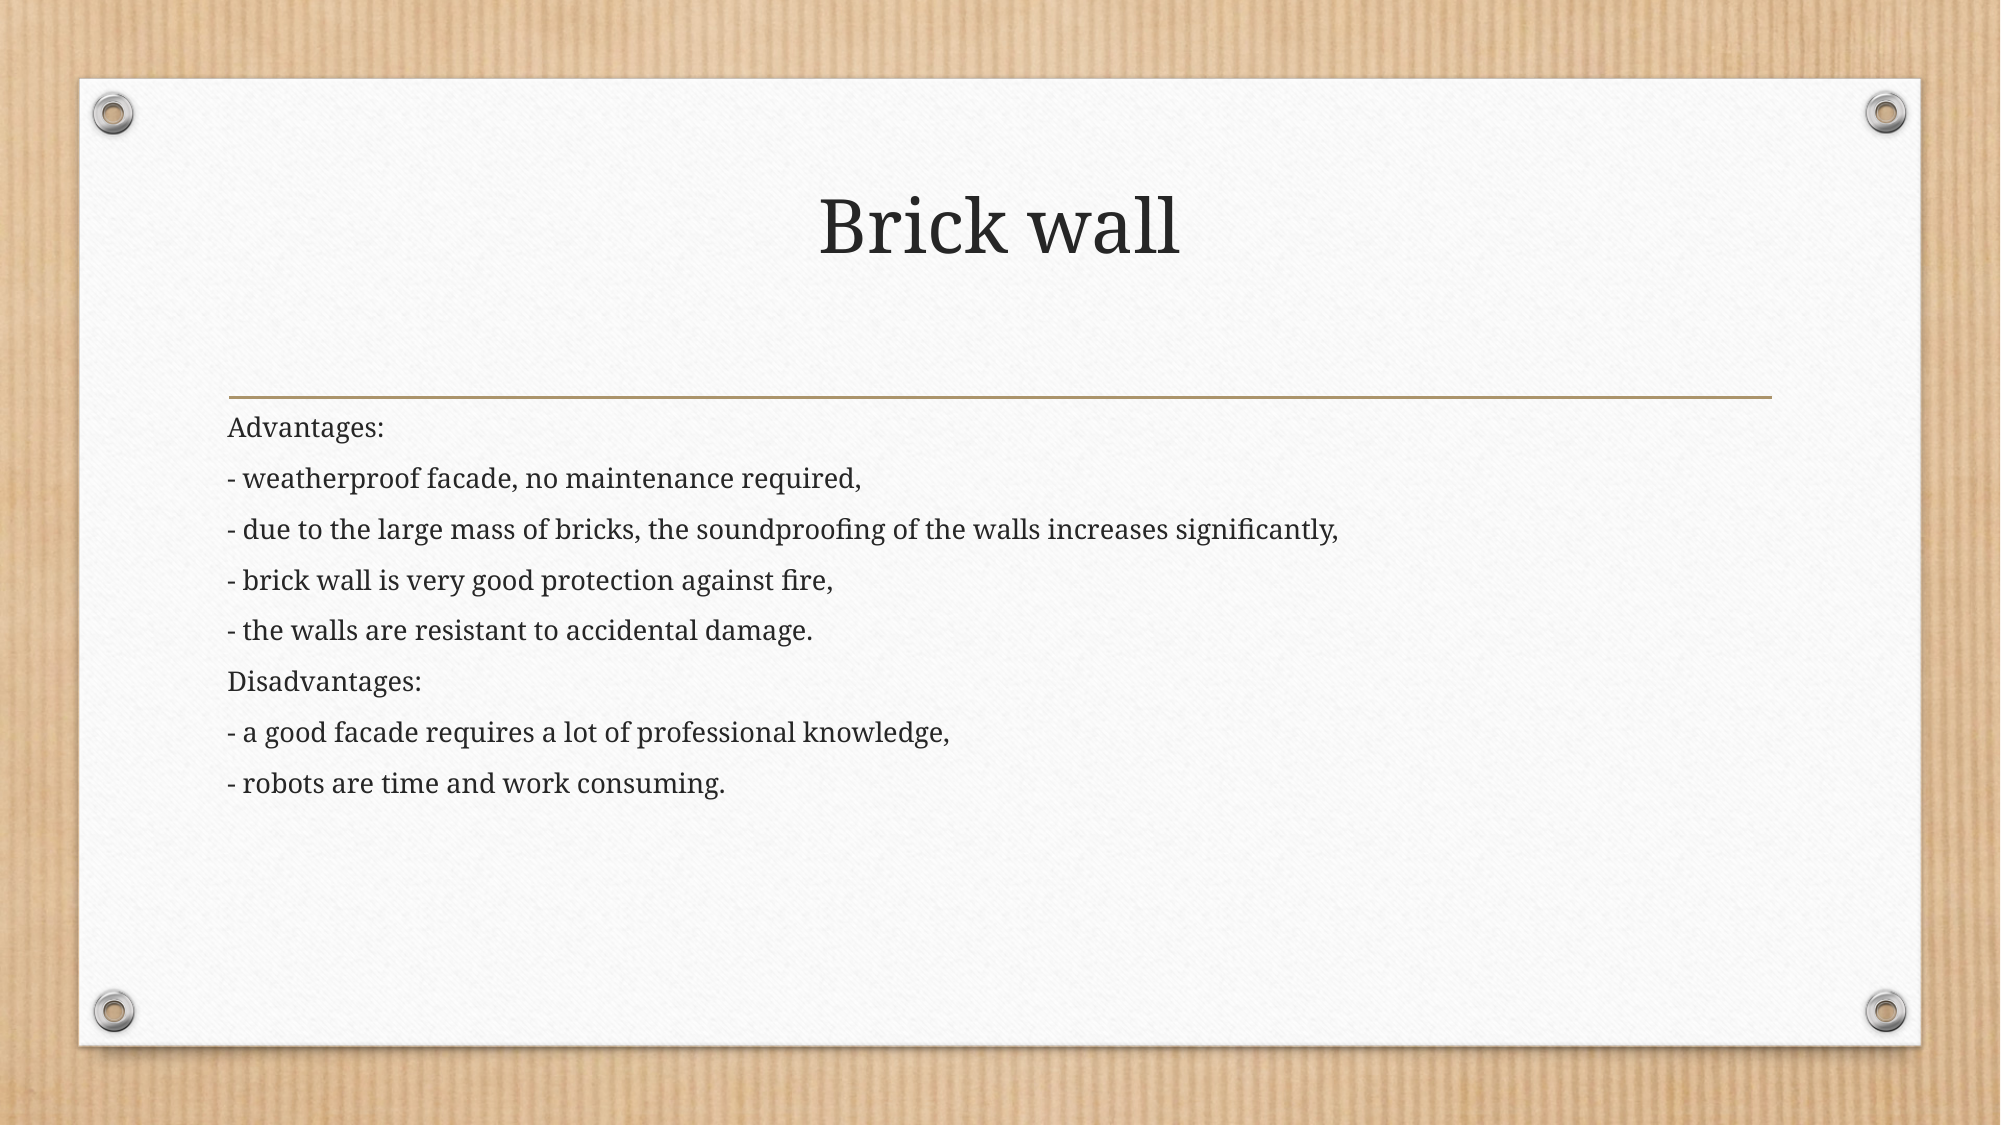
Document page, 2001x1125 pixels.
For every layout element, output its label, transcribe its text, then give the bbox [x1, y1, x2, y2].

list Advantages: - weatherproof facade, no maintenance required, - due to the large mass of bricks, the soundproofing of the walls increases significantly, - brick wall is very good protection against fire, - the walls are resistant to accidental damage. Disadvantages: - a good facade requires a lot of professional knowledge, - robots are time and work consuming. [212, 419, 1788, 964]
title Brick wall [212, 161, 1788, 376]
